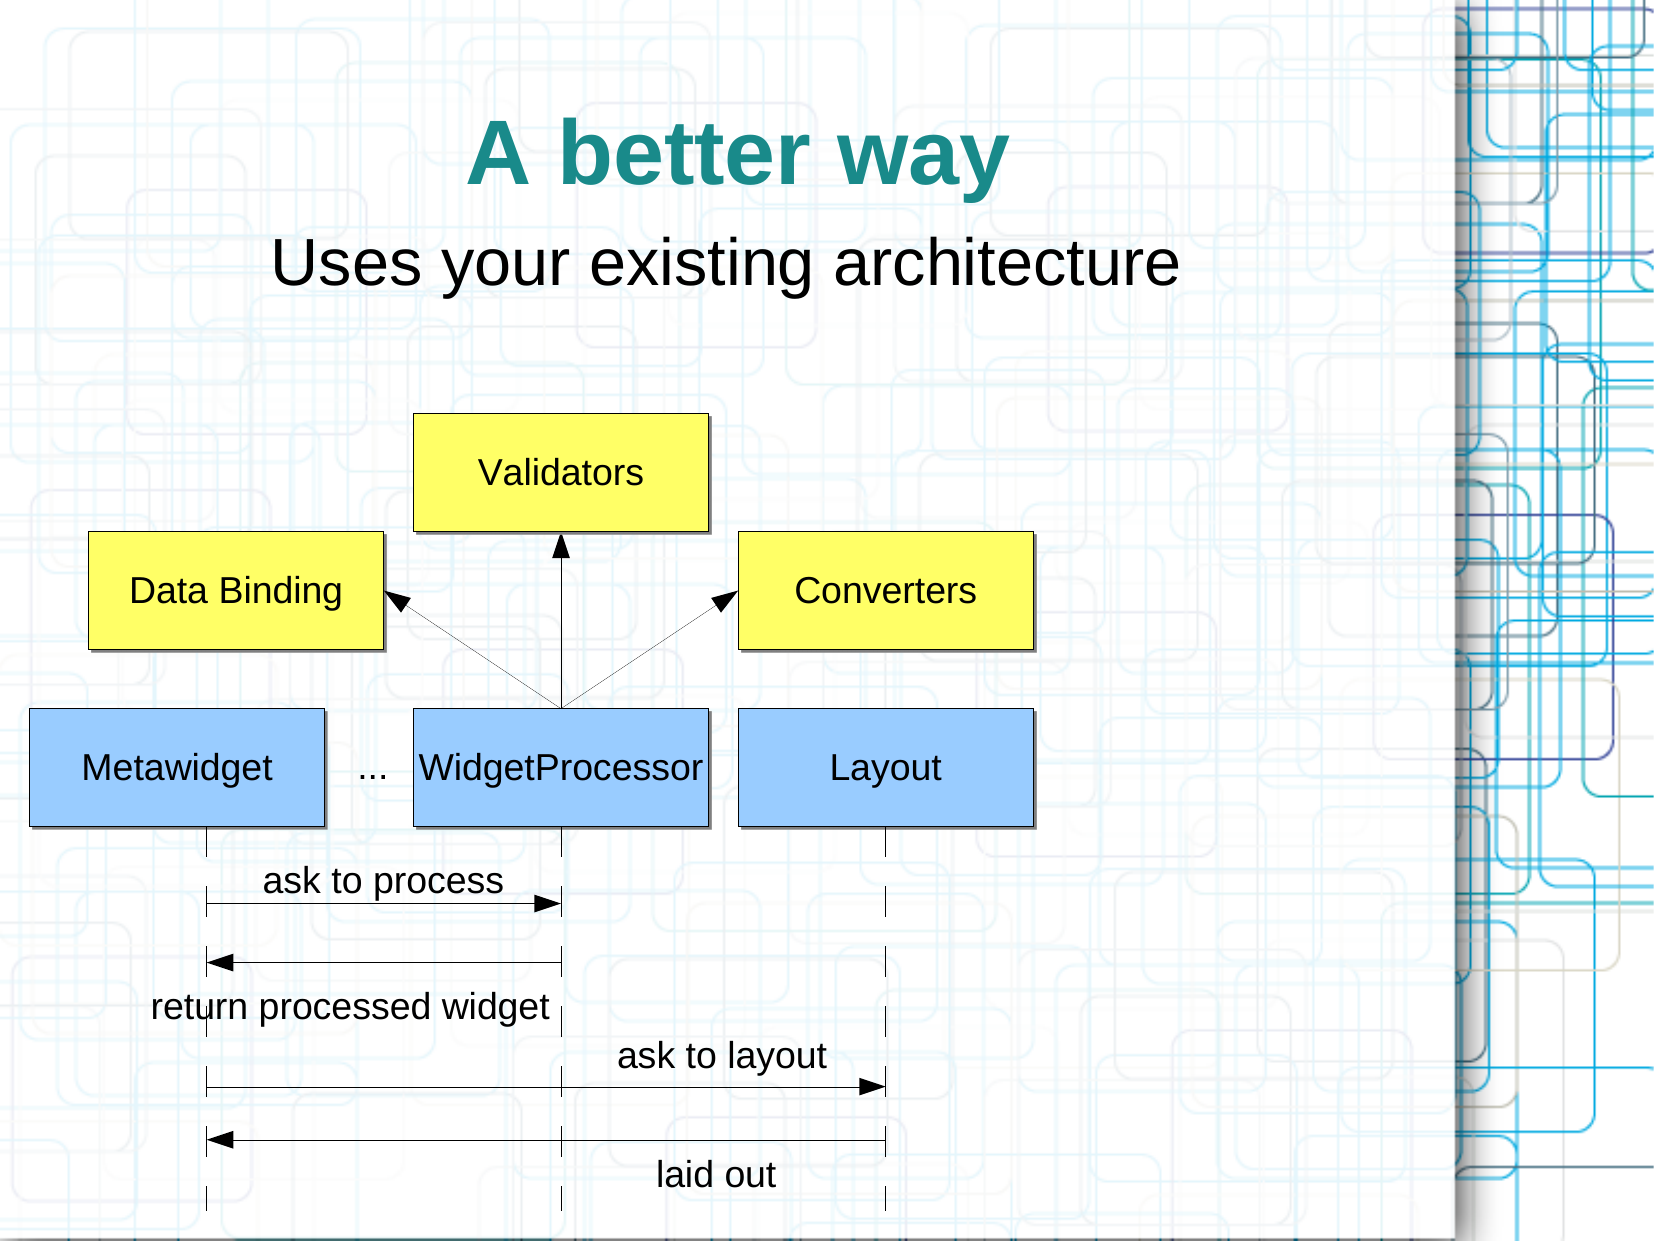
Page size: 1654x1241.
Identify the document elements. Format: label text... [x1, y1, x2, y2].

text_box Uses your existing architecture [29, 218, 1424, 308]
text_box ... [342, 738, 404, 798]
text_box Validators [413, 413, 709, 532]
picture [0, 0, 1654, 1241]
text_box ask to process [248, 852, 520, 910]
title A better way [59, 56, 1418, 218]
text_box return processed widget [135, 978, 564, 1036]
text_box laid out [641, 1145, 792, 1203]
text_box Data Binding [88, 531, 384, 650]
text_box Metawidget [29, 708, 325, 827]
text_box ask to layout [602, 1027, 842, 1085]
text_box Converters [738, 531, 1034, 650]
text_box WidgetProcessor [413, 708, 709, 827]
text_box Layout [738, 708, 1034, 827]
